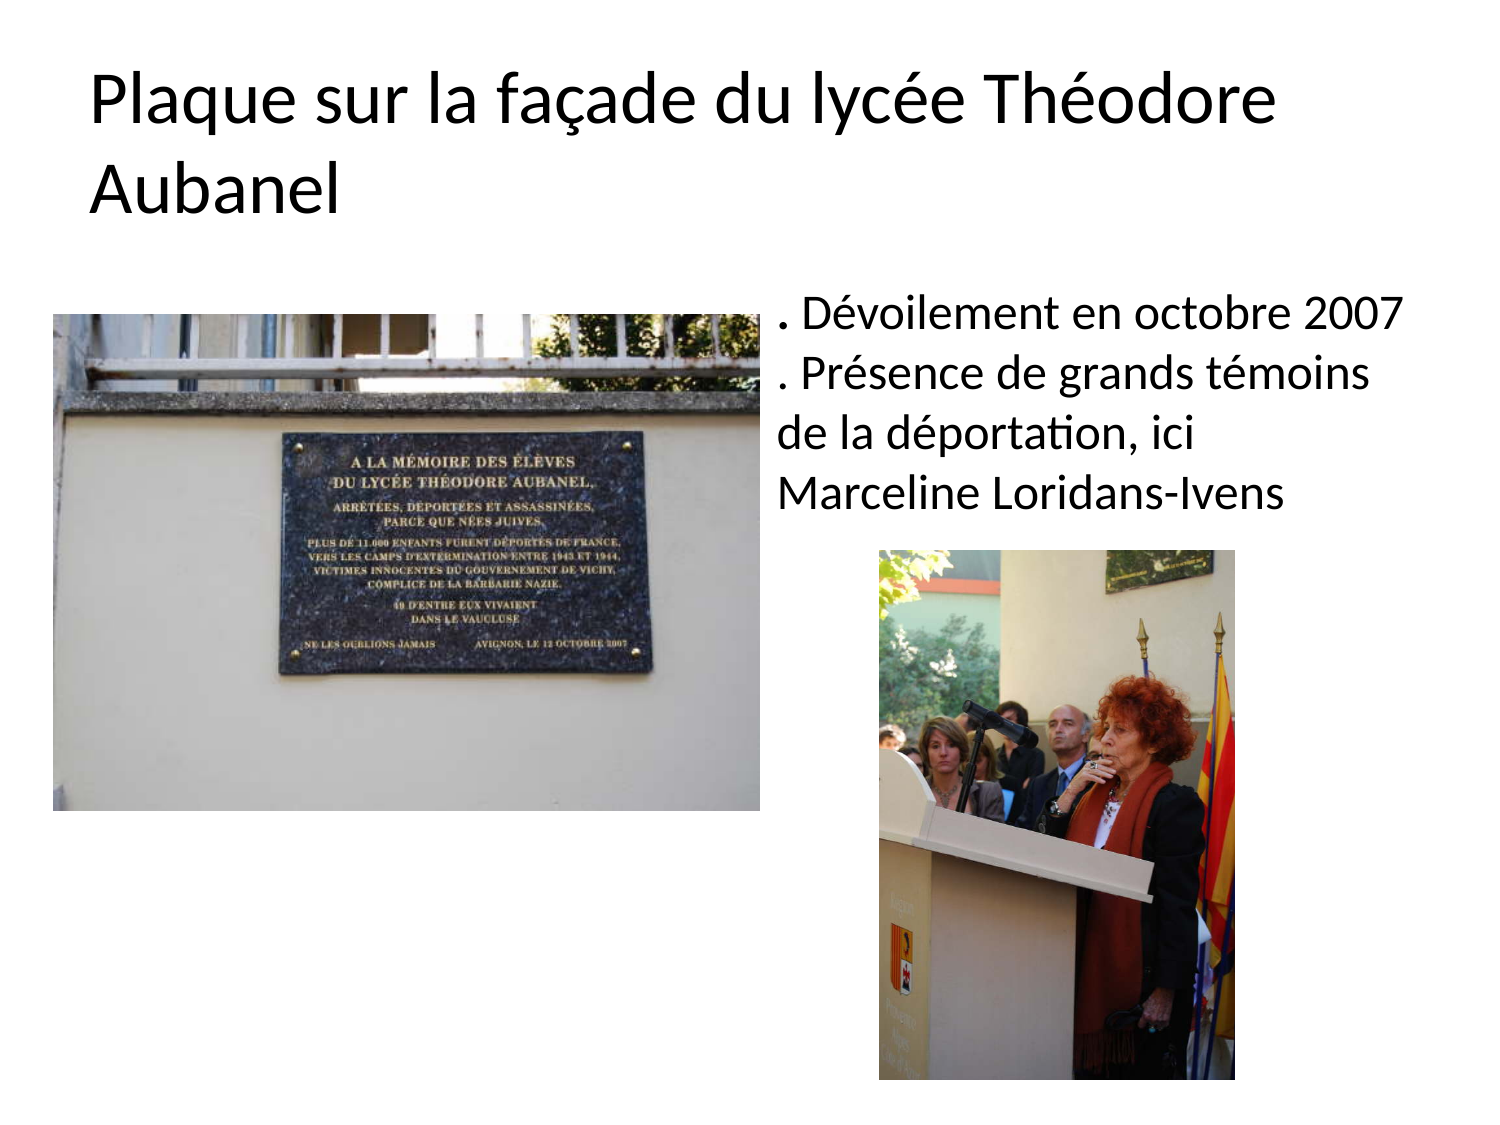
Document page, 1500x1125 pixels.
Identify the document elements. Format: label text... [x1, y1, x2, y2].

picture [879, 550, 1235, 1080]
picture [53, 314, 760, 811]
text_box . Dévoilement en octobre 2007 . Présence de grands témoins de la déportation, ici Marceline Loridans-Ivens [761, 267, 1425, 527]
text_box Plaque sur la façade du lycée Théodore Aubanel [75, 45, 1425, 233]
